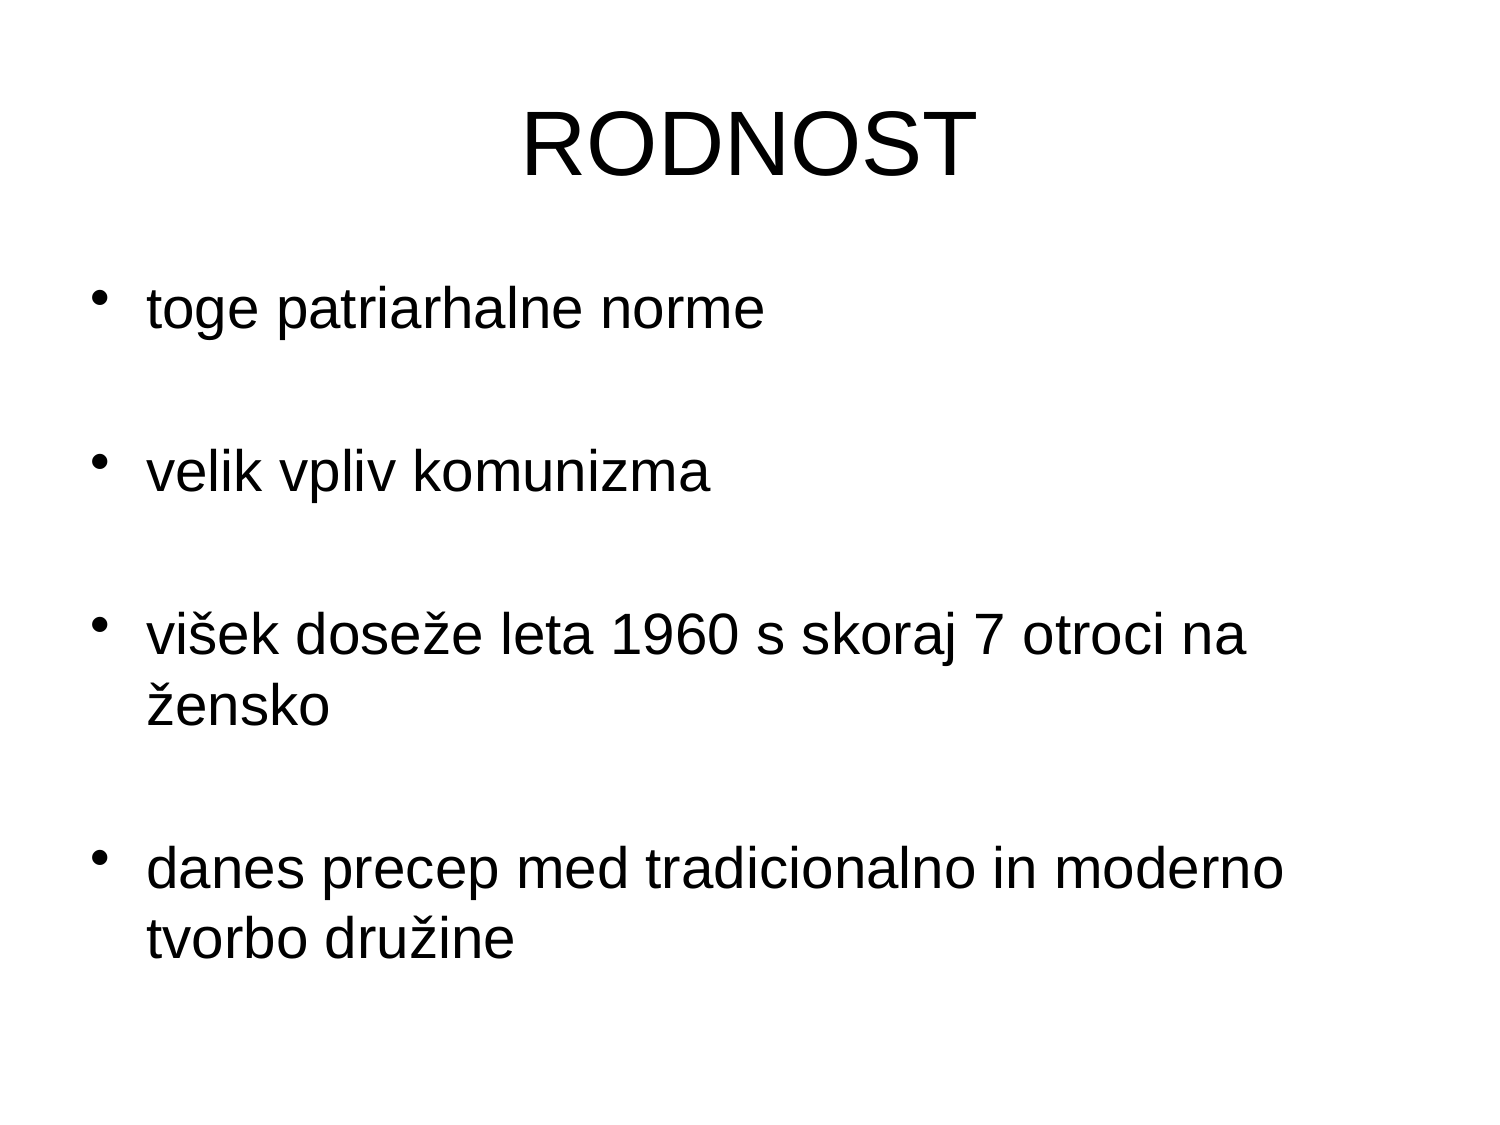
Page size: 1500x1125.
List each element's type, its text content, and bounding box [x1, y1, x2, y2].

title RODNOST [75, 45, 1425, 233]
list toge patriarhalne norme velik vpliv komunizma višek doseže leta 1960 s skoraj 7 otroci na žensko danes precep med tradicionalno in moderno tvorbo družine [75, 262, 1425, 1005]
